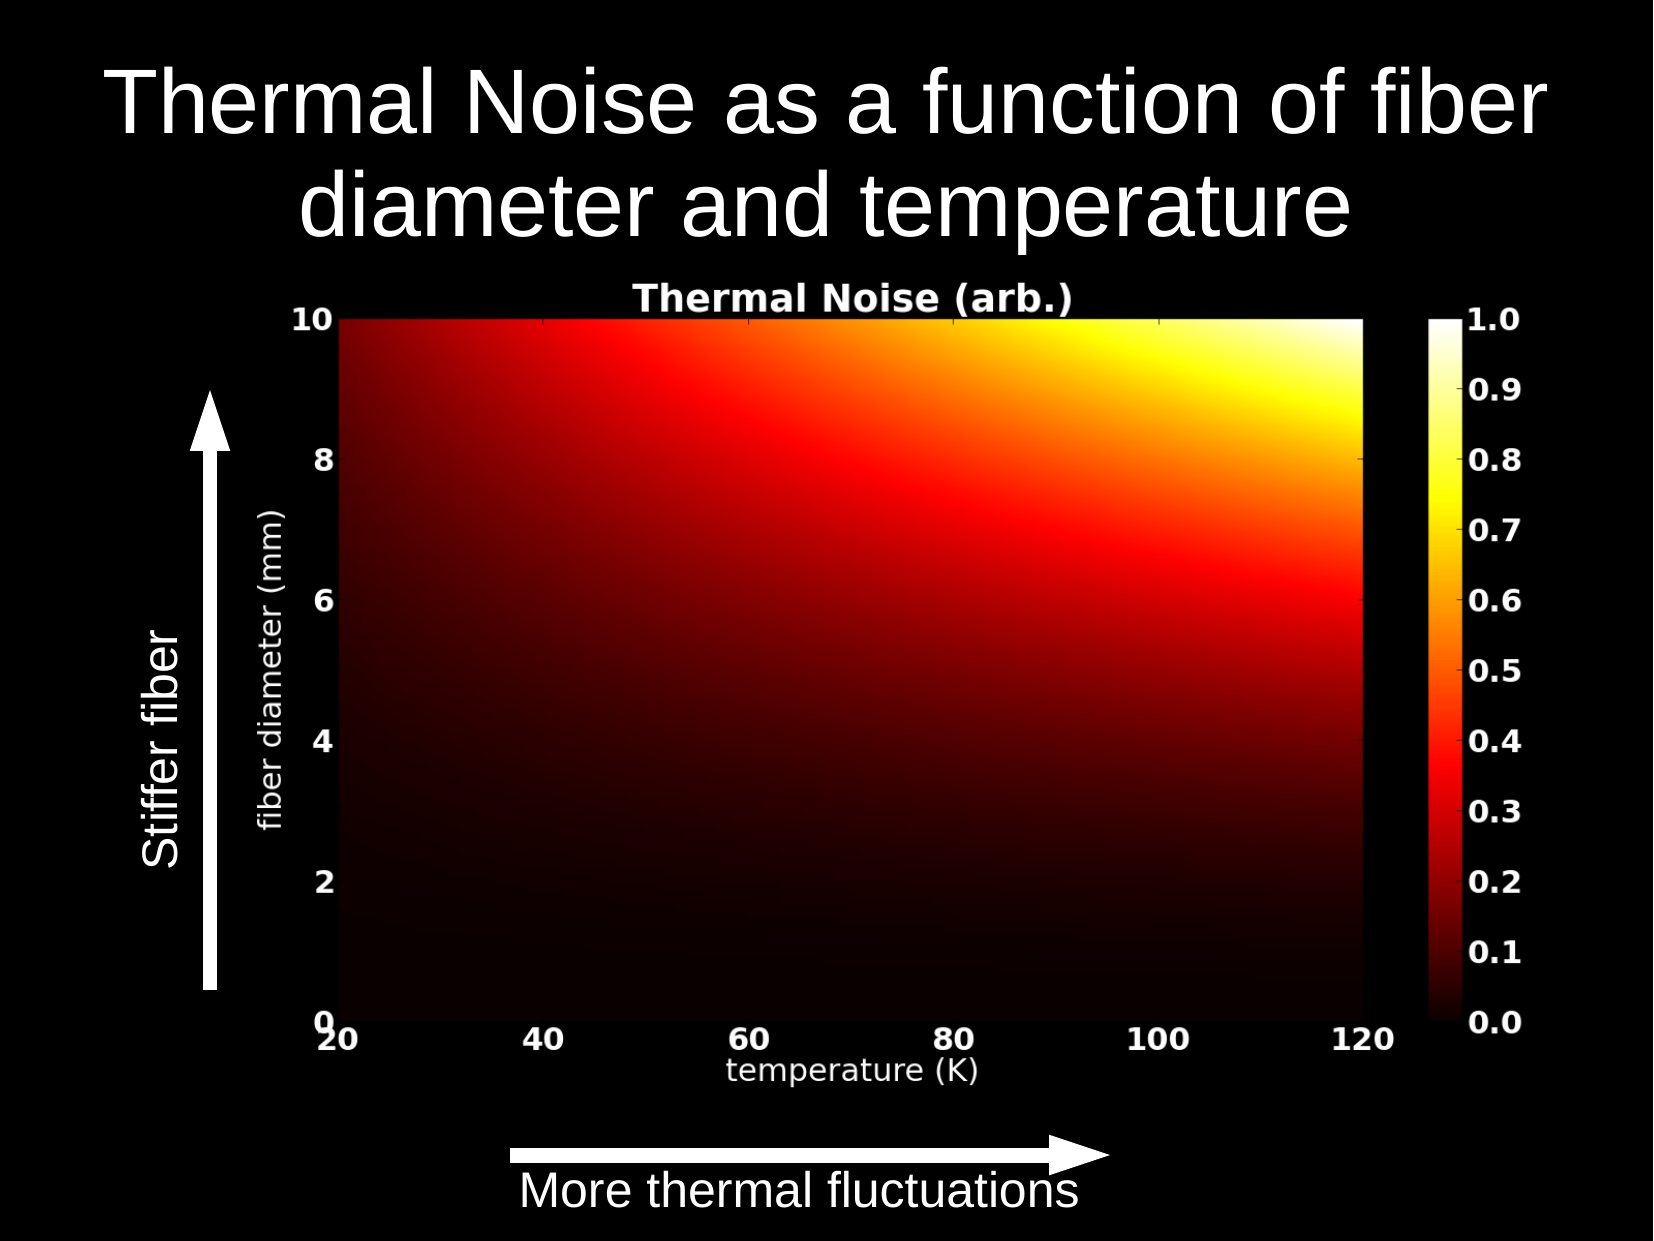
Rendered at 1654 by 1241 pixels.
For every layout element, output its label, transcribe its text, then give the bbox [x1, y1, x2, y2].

picture [132, 231, 1653, 1111]
title Thermal Noise as a function of fiber diameter and temperature [82, 49, 1571, 257]
text_box More thermal fluctuations [503, 1155, 1096, 1226]
text_box Stiffer fiber [124, 614, 196, 886]
